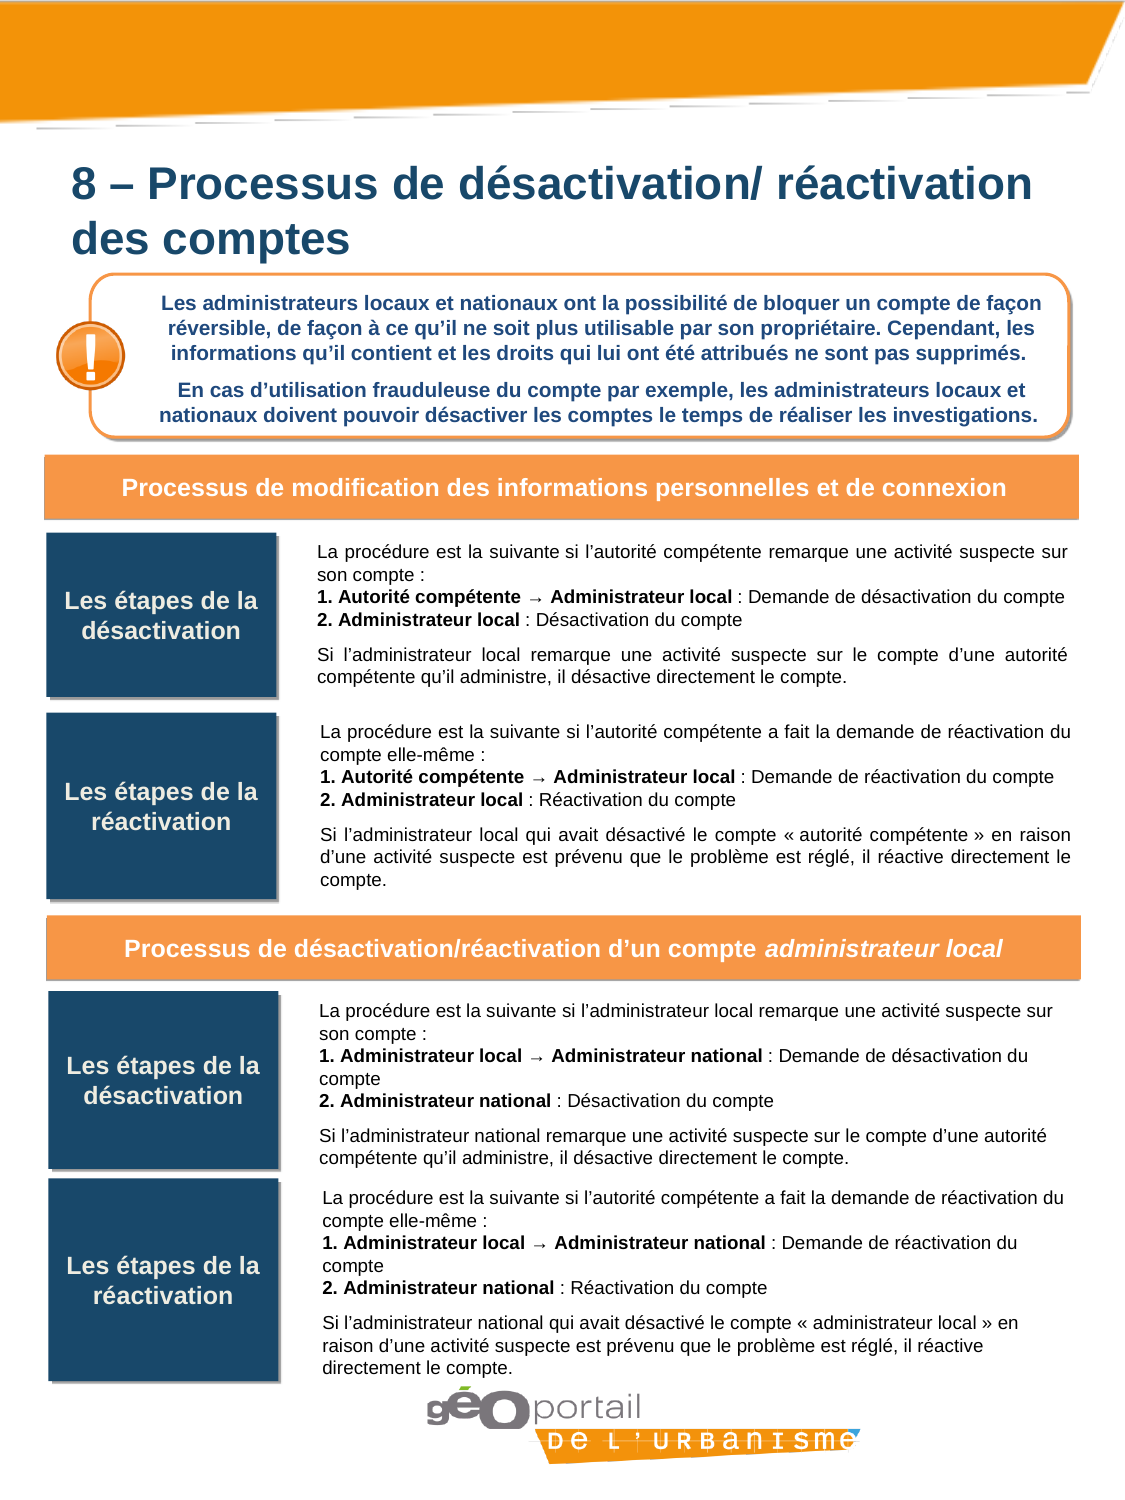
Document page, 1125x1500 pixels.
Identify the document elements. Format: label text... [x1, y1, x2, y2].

text_box Les étapes de la désactivation [46, 532, 277, 697]
text_box La procédure est la suivante si l’autorité compétente remarque une activité suspecte sur son compte : 1. Autorité compétente → Administrateur local : Demande de désactivation du compte 2. Administrateur local : Désactivation du compte Si l’administrateur local remarque une activité suspecte sur le compte d’une autorité compétente qu’il administre, il désactive directement le compte. [302, 532, 1083, 696]
text_box La procédure est la suivante si l’administrateur local remarque une activité suspecte sur son compte : 1. Administrateur local → Administrateur national : Demande de désactivation du compte 2. Administrateur national : Désactivation du compte Si l’administrateur national remarque une activité suspecte sur le compte d’une autorité compétente qu’il administre, il désactive directement le compte. [304, 991, 1085, 1177]
text_box Les étapes de la réactivation [46, 712, 277, 900]
text_box Les administrateurs locaux et nationaux ont la possibilité de bloquer un compte de façon réversible, de façon à ce qu’il ne soit plus utilisable par son propriétaire. Cependant, les informations qu’il contient et les droits qui lui ont été attribués ne sont pas supprimés. En cas d’utilisation frauduleuse du compte par exemple, les administrateurs locaux et nationaux doivent pouvoir désactiver les comptes le temps de réaliser les investigations. [90, 274, 1069, 438]
text_box Les étapes de la désactivation [48, 991, 279, 1169]
picture [391, 1387, 892, 1500]
text_box Processus de désactivation/réactivation d’un compte administrateur local [46, 915, 1081, 980]
title 8 – Processus de désactivation/ réactivation des comptes [56, 129, 1088, 288]
text_box La procédure est la suivante si l’autorité compétente a fait la demande de réactivation du compte elle-même : 1. Administrateur local → Administrateur national : Demande de réactivation du compte 2. Administrateur national : Réactivation du compte Si l’administrateur national qui avait désactivé le compte « administrateur local » en raison d’une activité suspecte est prévenu que le problème est réglé, il réactive directement le compte. [307, 1178, 1088, 1387]
picture [54, 319, 126, 391]
text_box Processus de modification des informations personnelles et de connexion [44, 454, 1079, 519]
text_box Les étapes de la réactivation [48, 1178, 279, 1382]
text_box La procédure est la suivante si l’autorité compétente a fait la demande de réactivation du compte elle-même : 1. Autorité compétente → Administrateur local : Demande de réactivation du compte 2. Administrateur local : Réactivation du compte Si l’administrateur local qui avait désactivé le compte « autorité compétente » en raison d’une activité suspecte est prévenu que le problème est réglé, il réactive directement le compte. [305, 712, 1086, 898]
